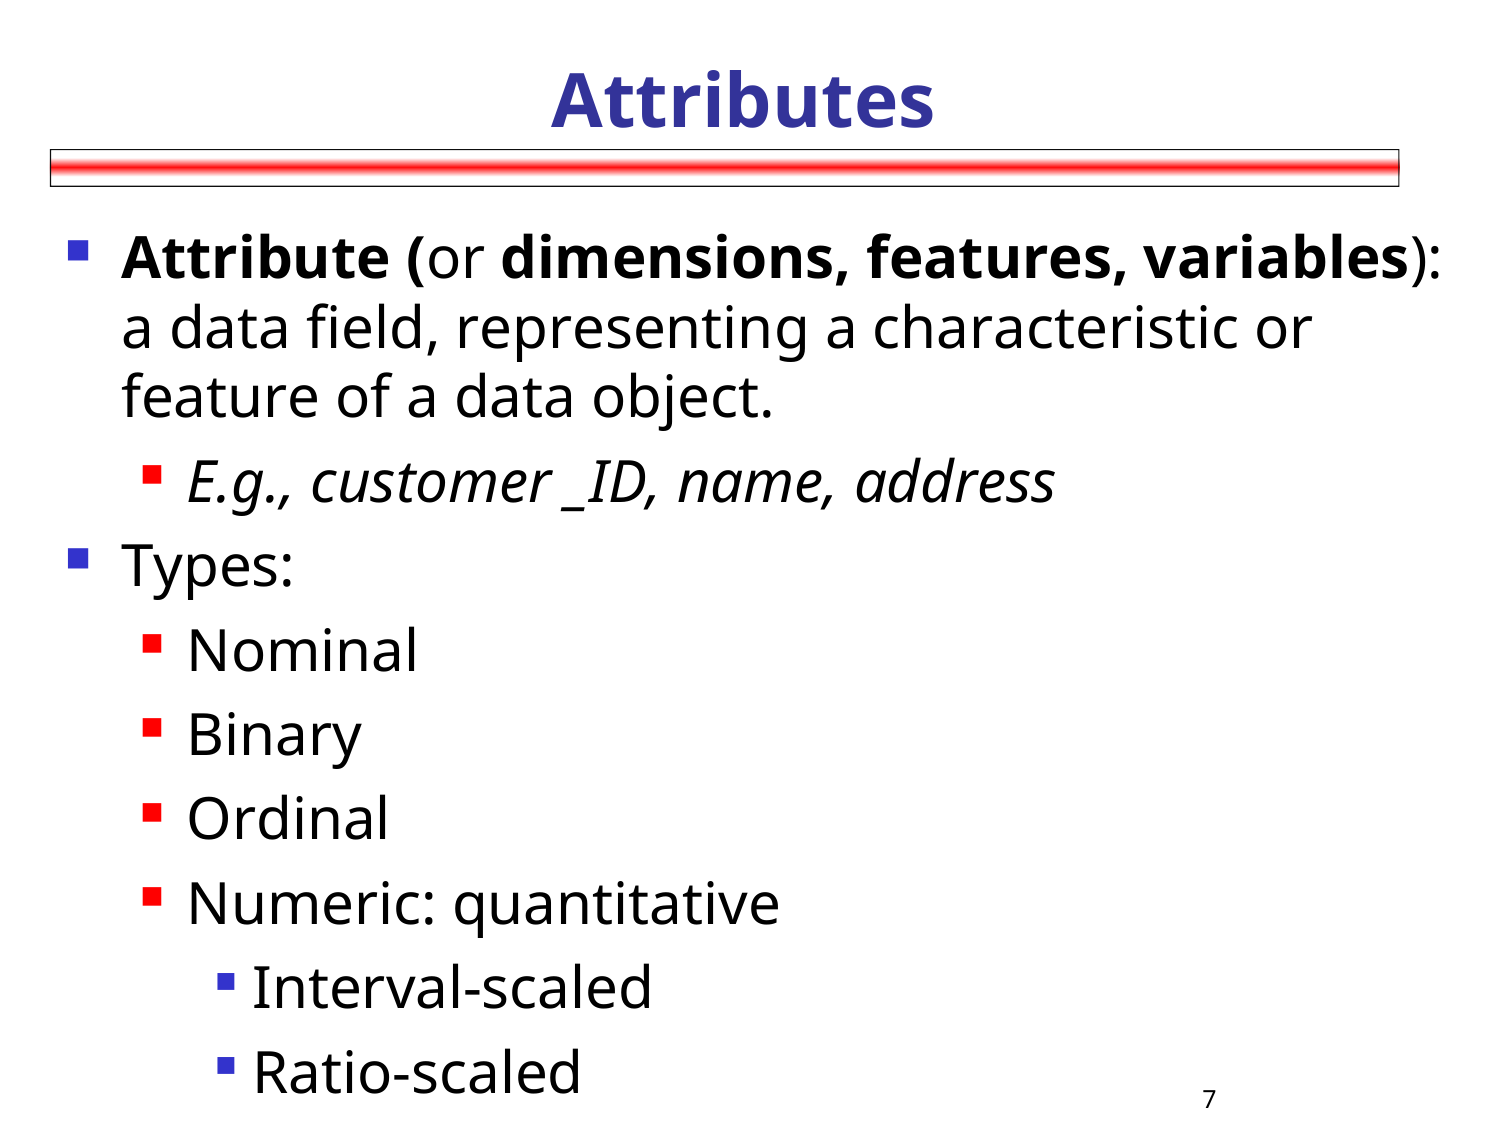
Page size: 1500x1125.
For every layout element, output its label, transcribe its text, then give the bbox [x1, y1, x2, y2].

title Attributes [24, 44, 1463, 150]
list Attribute (or dimensions, features, variables): a data field, representing a characteristic or feature of a data object. E.g., customer _ID, name, address Types: Nominal Binary Ordinal Numeric: quantitative Interval-scaled Ratio-scaled [50, 212, 1476, 1114]
text_box <number> [1187, 1062, 1500, 1125]
